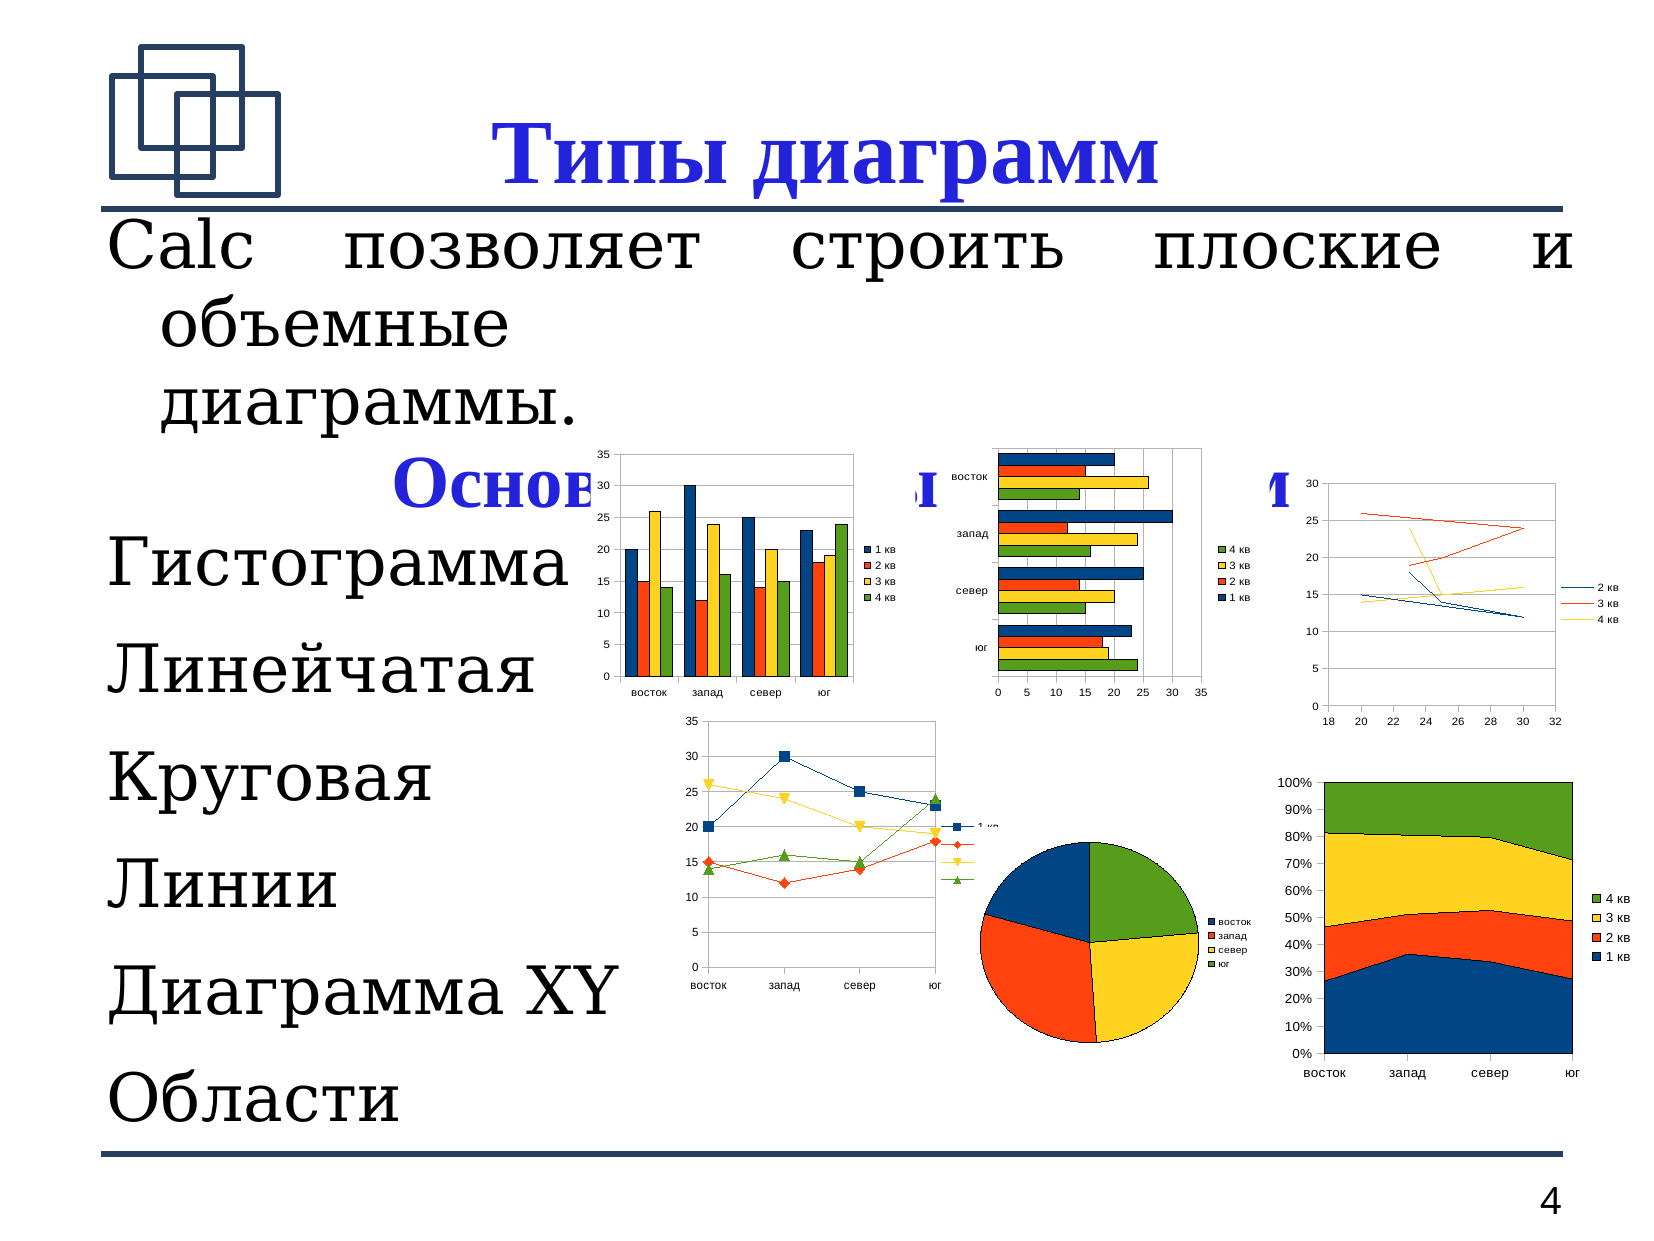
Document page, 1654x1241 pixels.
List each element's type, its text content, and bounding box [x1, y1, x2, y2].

list Calc позволяет строить плоские и объемные диаграммы. Основные типы диаграмм Гистограмма Линейчатая Круговая Линии Диаграмма XY Области [88, 206, 1577, 1031]
chart [1299, 472, 1625, 739]
title Типы диаграмм [82, 41, 1571, 265]
chart [590, 442, 1654, 1093]
